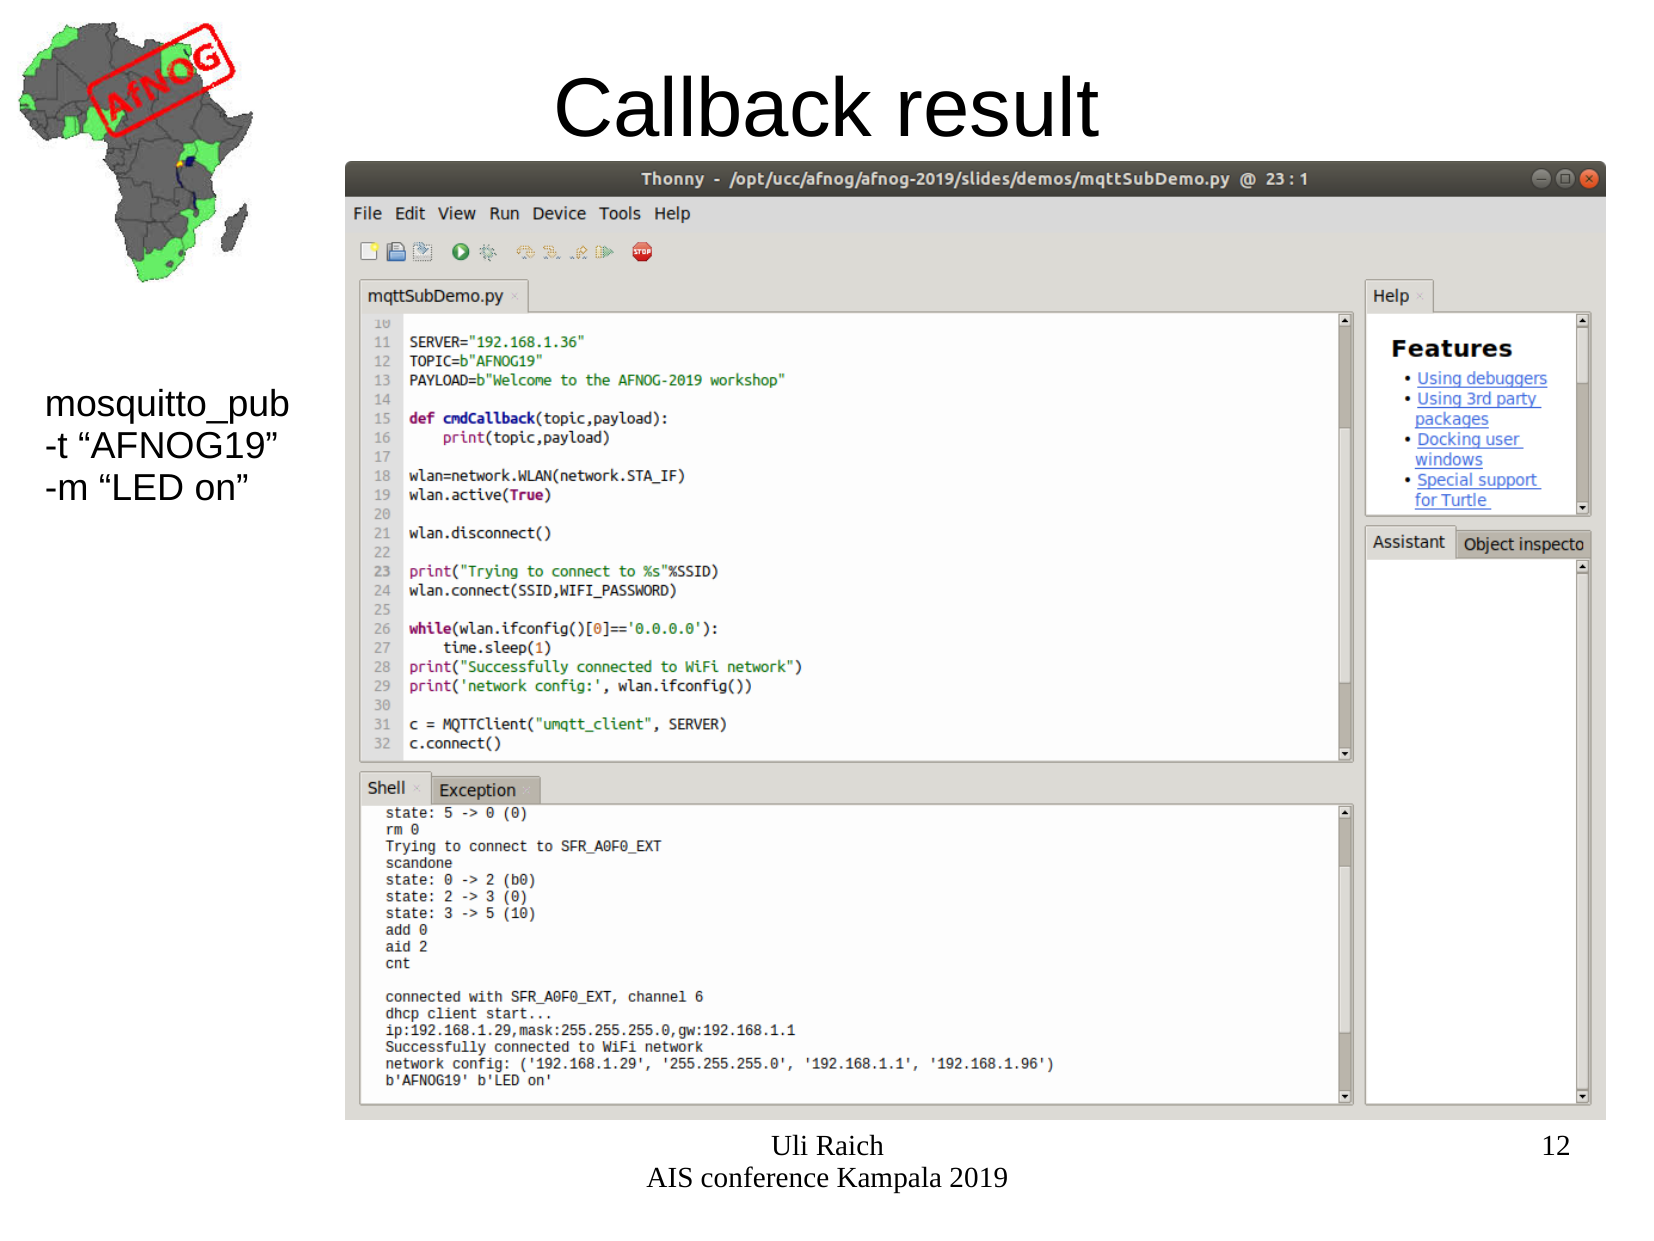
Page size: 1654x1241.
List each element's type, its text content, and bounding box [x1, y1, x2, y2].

picture [345, 161, 1606, 1120]
title Callback result [82, 34, 1571, 181]
text_box mosquitto_pub -t “AFNOG19” -m “LED on” [30, 375, 316, 516]
picture [9, 0, 259, 291]
